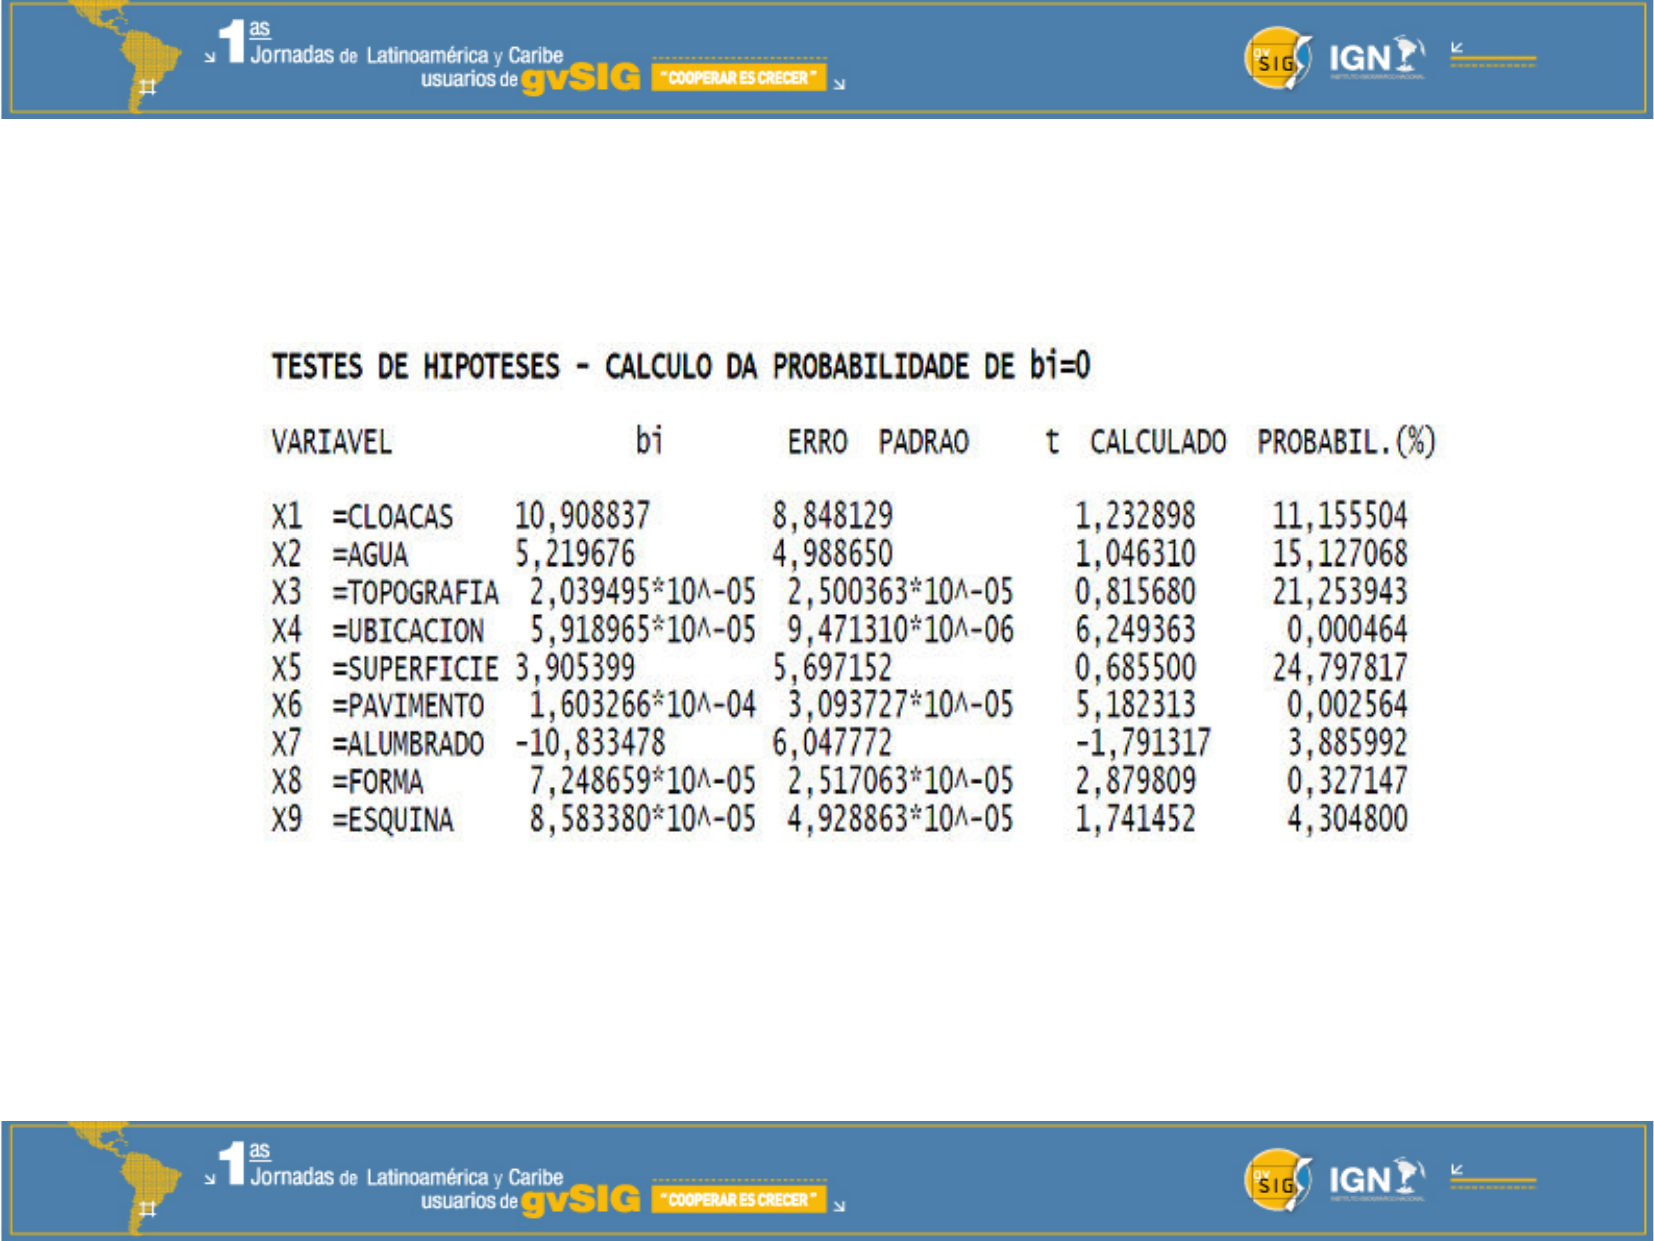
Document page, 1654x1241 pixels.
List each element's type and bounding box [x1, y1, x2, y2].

picture [0, 1121, 1654, 1241]
picture [0, 0, 1654, 119]
picture [263, 342, 1447, 886]
